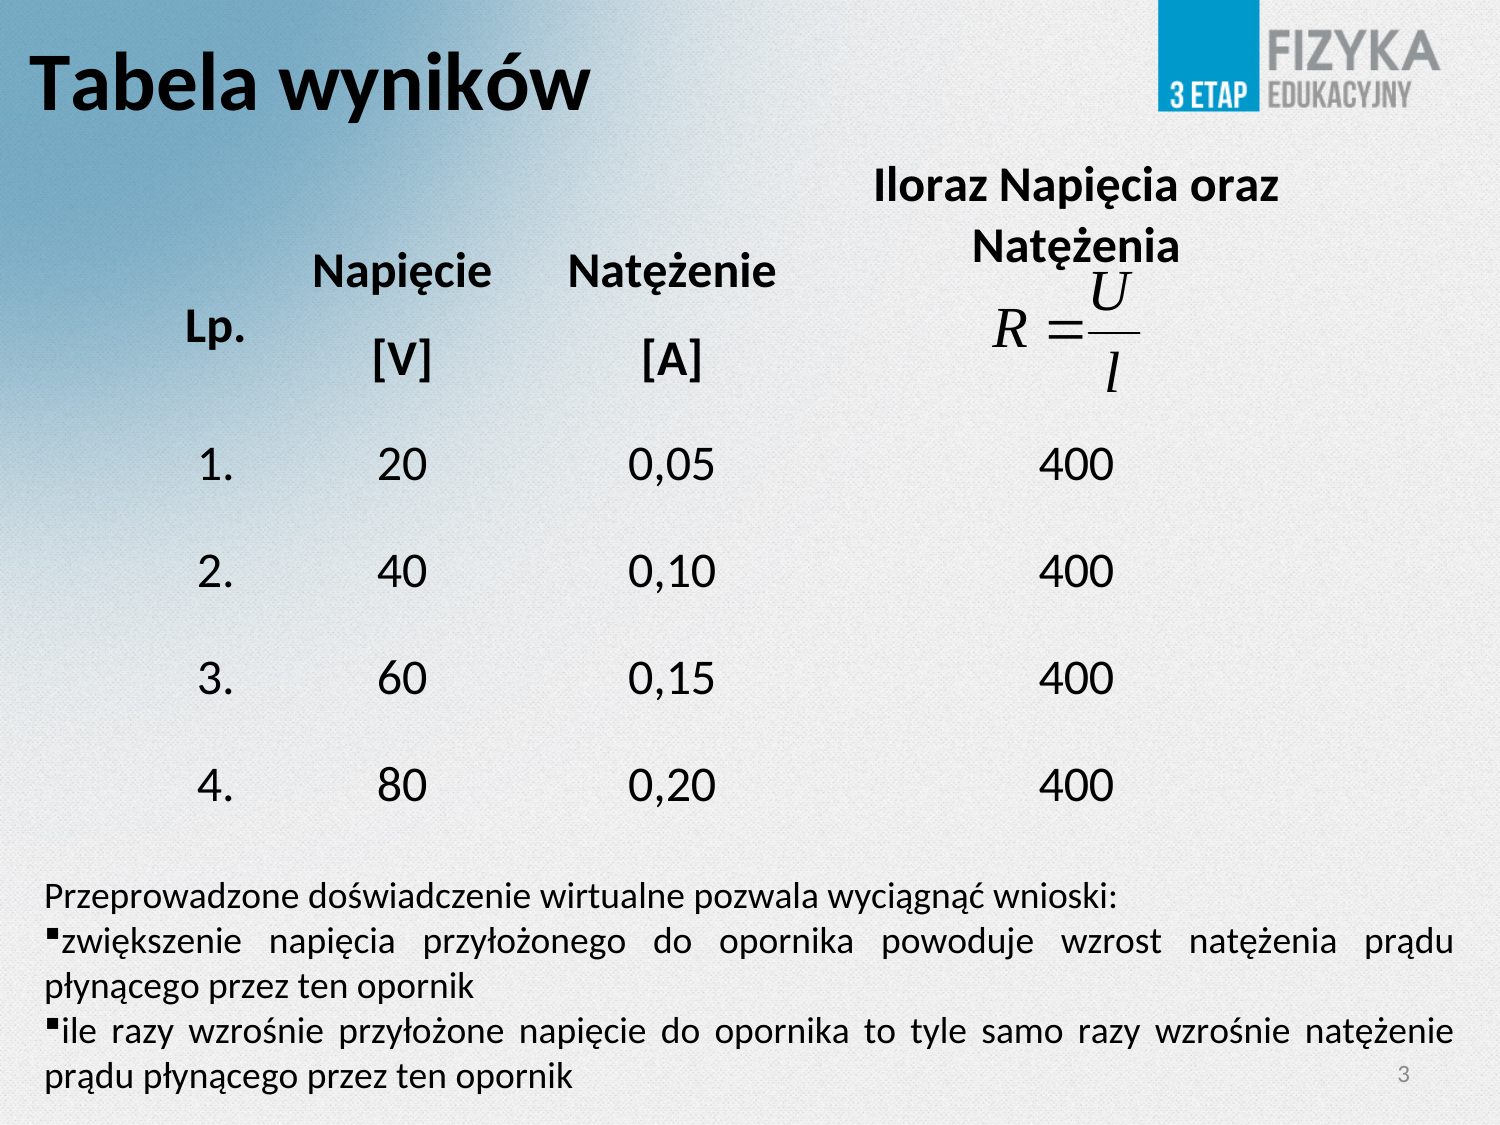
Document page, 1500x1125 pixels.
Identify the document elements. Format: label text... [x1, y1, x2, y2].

table_header Iloraz Napięcia oraz Natężenia [812, 149, 1341, 407]
table_header Napięcie [V] [272, 149, 532, 407]
table_header Natężenie [A] [532, 149, 812, 407]
table_cell 20 [272, 407, 532, 514]
table_cell 0,15 [532, 620, 812, 727]
table_cell 3. [159, 620, 272, 727]
picture [0, 0, 1500, 1125]
table_cell 0,10 [532, 514, 812, 620]
table_cell 40 [272, 514, 532, 620]
table_cell 400 [812, 620, 1341, 727]
table_cell 80 [272, 727, 532, 834]
table_cell 2. [159, 514, 272, 620]
table_cell 4. [159, 727, 272, 834]
table_cell 0,05 [532, 407, 812, 514]
table_cell 0,20 [532, 727, 812, 834]
table_cell 1. [159, 407, 272, 514]
table_cell 400 [812, 727, 1341, 834]
text_box Przeprowadzone doświadczenie wirtualne pozwala wyciągnąć wnioski: zwiększenie napięcia przyłożonego do opornika powoduje wzrost natężenia prądu płynącego przez ten opornik ile razy wzrośnie przyłożone napięcie do opornika to tyle samo razy wzrośnie natężenie prądu płynącego przez ten opornik [29, 863, 1471, 1104]
table_cell 400 [812, 514, 1341, 620]
text_box Tabela wyników [14, 0, 1365, 172]
table_header Lp. [159, 149, 272, 407]
chart [981, 255, 1152, 406]
table_cell 400 [812, 407, 1341, 514]
table_cell 60 [272, 620, 532, 727]
